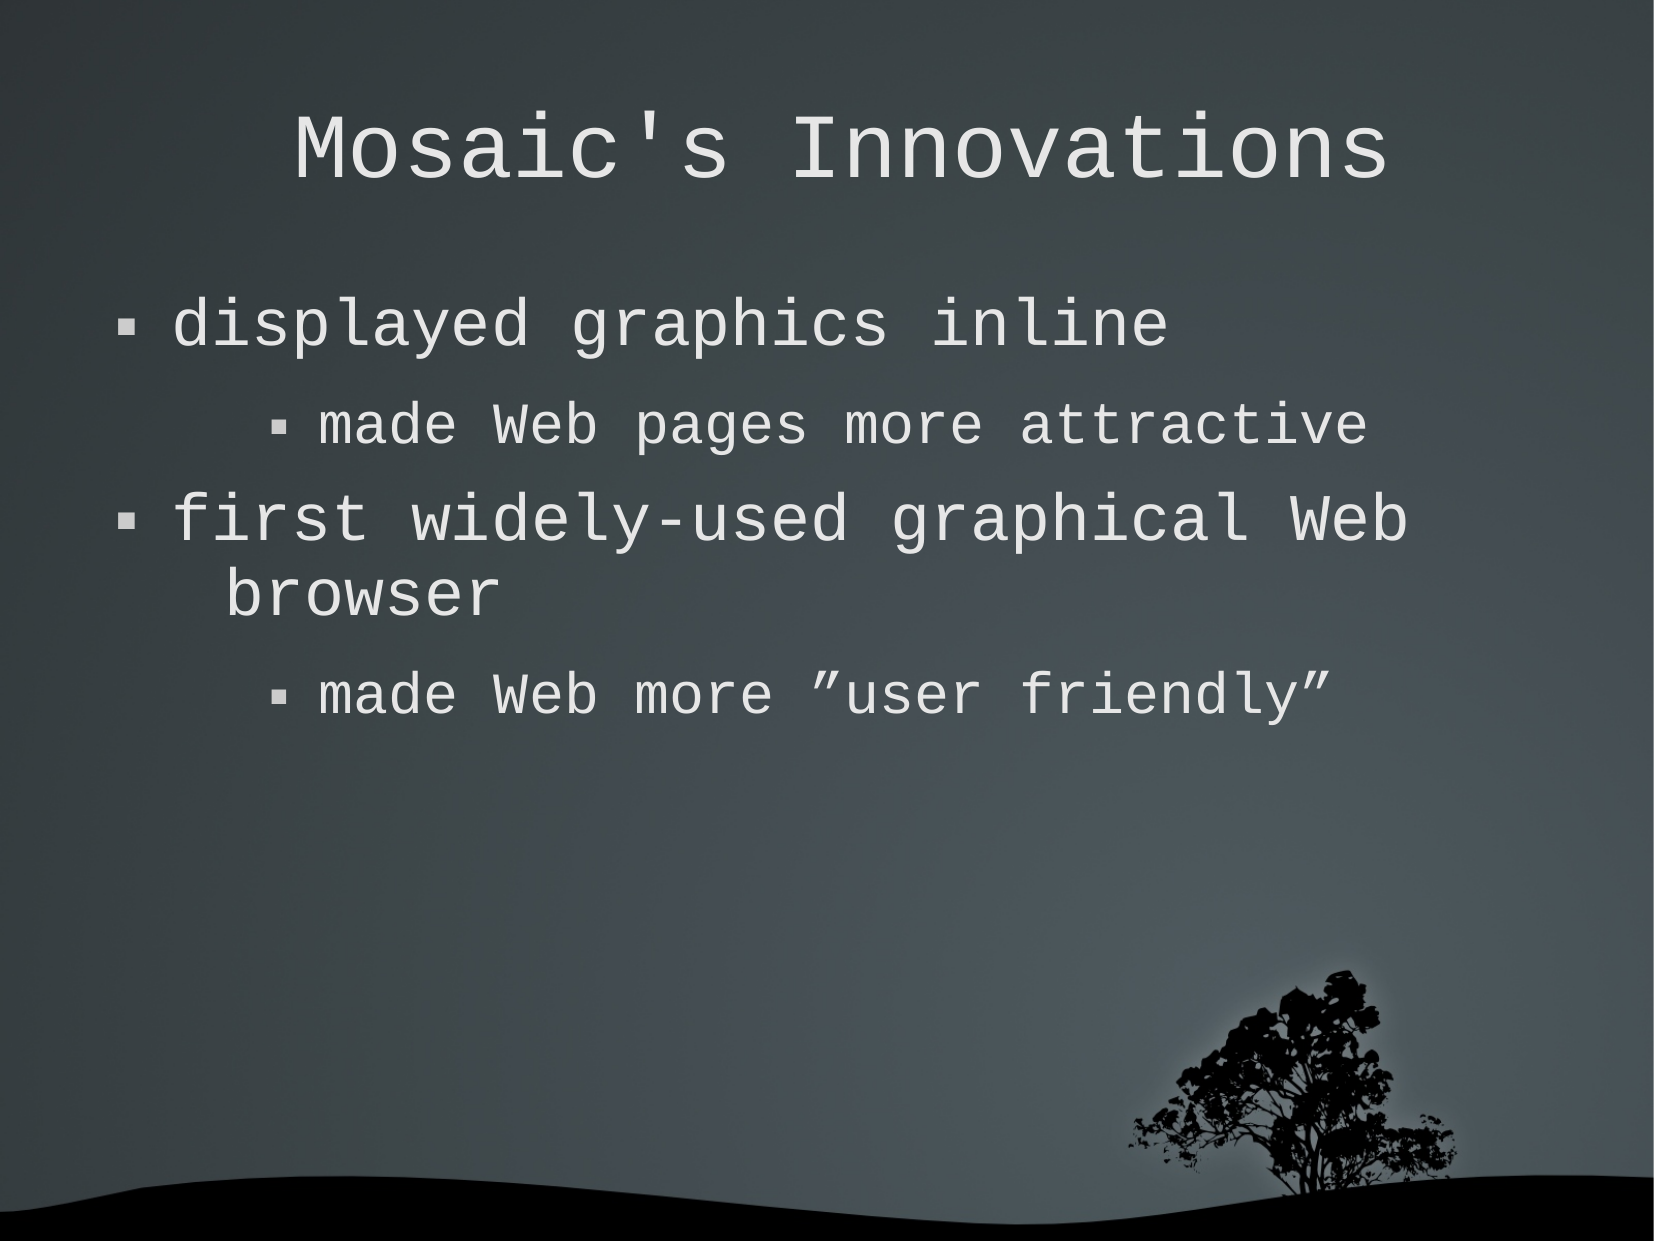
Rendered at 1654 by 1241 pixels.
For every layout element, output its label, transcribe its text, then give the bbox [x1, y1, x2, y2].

picture [0, 0, 1654, 1241]
list displayed graphics inline made Web pages more attractive first widely-used graphical Web browser made Web more ”user friendly” [82, 290, 1571, 1094]
title Mosaic's Innovations [82, 56, 1571, 250]
